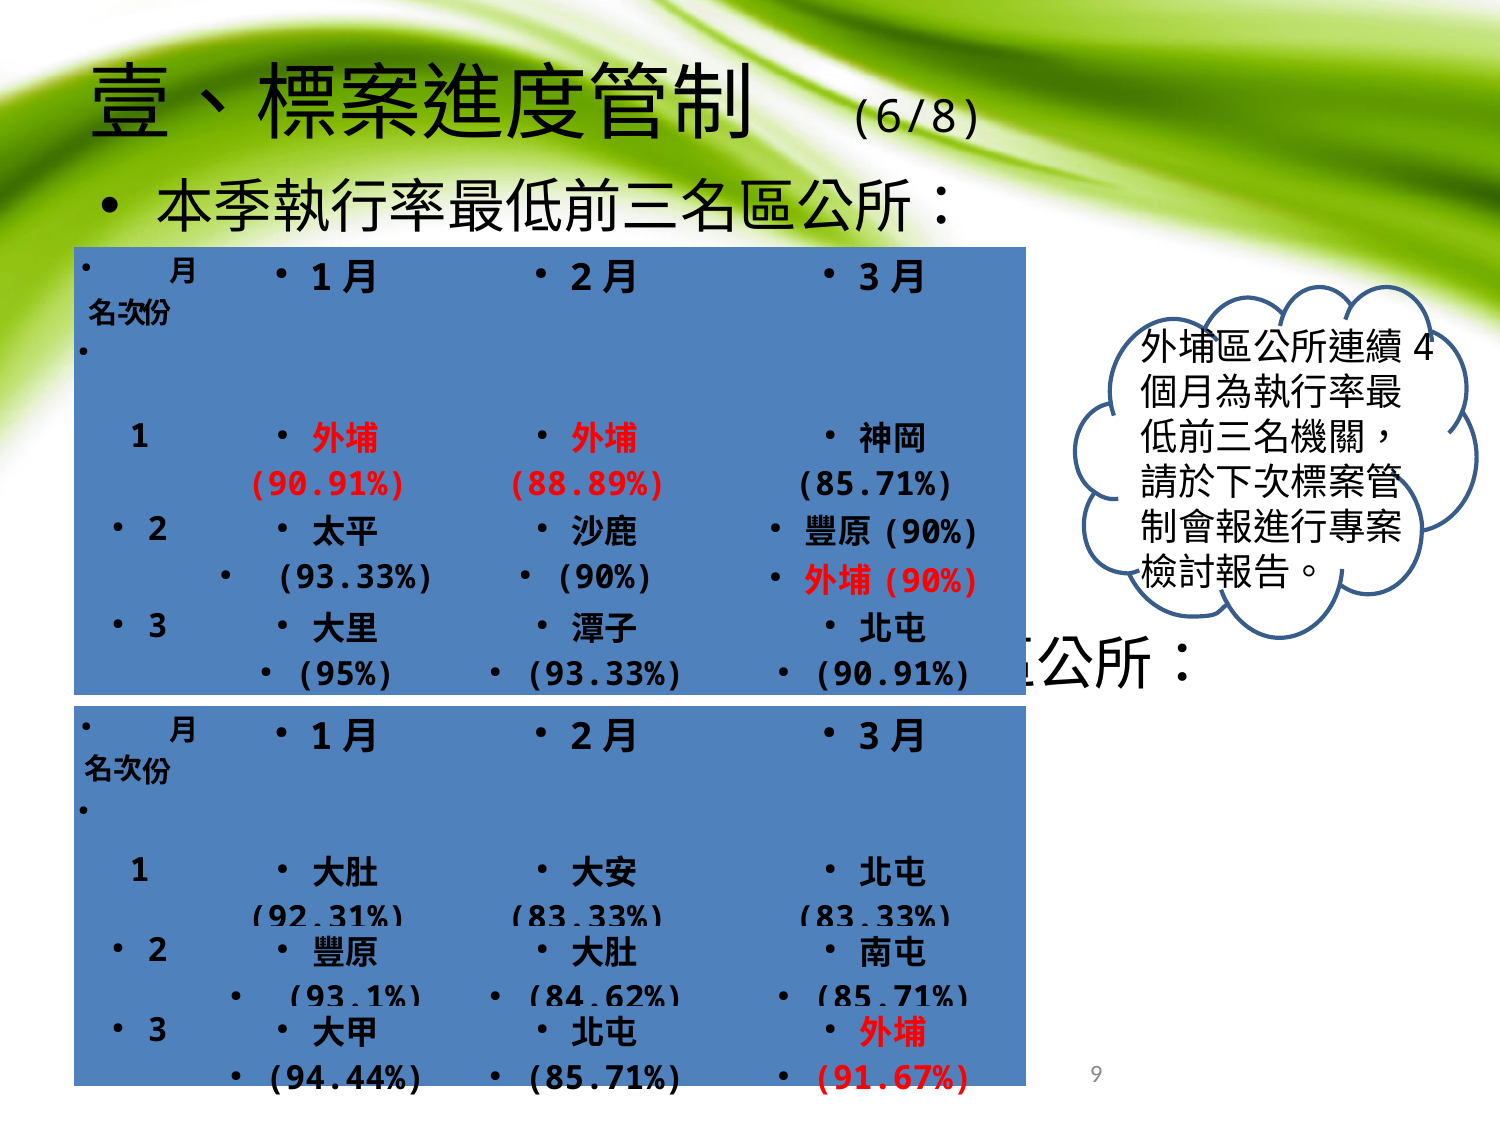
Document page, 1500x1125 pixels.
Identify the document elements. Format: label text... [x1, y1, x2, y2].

table_header 月份 [74, 247, 206, 412]
table_cell 神岡 (85.71%) [725, 412, 1026, 505]
table_cell 太平 (93.33%) [206, 505, 449, 602]
table_cell 外埔 (90.91%) [206, 412, 449, 505]
text_box 名次 [73, 287, 174, 338]
table_cell 1 [74, 846, 206, 926]
table_header 1月 [206, 247, 449, 412]
text_box 外埔區公所連續4個月為執行率最低前三名機關，請於下次標案管制會報進行專案檢討報告。 [1125, 315, 1452, 604]
table_cell 豐原 (93.1%) [206, 926, 449, 1006]
table_cell 大甲 (94.44%) [206, 1006, 449, 1086]
table_header 3月 [725, 247, 1026, 412]
table_cell 北屯 (90.91%) [725, 602, 1026, 695]
table_header 2月 [449, 247, 725, 412]
table_cell 北屯 (85.71%) [449, 1006, 725, 1086]
table_cell 潭子 (93.33%) [449, 602, 725, 695]
list 本季執行率最低前三名區公所： 104年第4季執行率最低前三名區公所： [1078, 352, 1125, 571]
table_cell 外埔 (91.67%) [725, 1006, 1026, 1086]
table_header 月份 [74, 706, 206, 846]
table_cell 1 [74, 412, 206, 505]
table_cell 大里 (95%) [206, 602, 449, 695]
text_box [1074, 1042, 1500, 1125]
table_cell 北屯 (83.33%) [725, 846, 1026, 926]
text_box 壹、標案進度管制 (6/8) [73, 36, 1150, 162]
table_header 3月 [725, 706, 1026, 846]
table_cell 3 [74, 1006, 206, 1086]
table_cell 外埔 (88.89%) [449, 412, 725, 505]
table_header 1月 [206, 706, 449, 846]
table_cell 2 [74, 926, 206, 1006]
table_cell 南屯 (85.71%) [725, 926, 1026, 1006]
table_header 2月 [449, 706, 725, 846]
text_box 名次 [69, 742, 170, 794]
table_cell 3 [74, 602, 206, 695]
table_cell 大安 (83.33%) [449, 846, 725, 926]
table_cell 2 [74, 505, 206, 602]
table_cell 大肚 (84.62%) [449, 926, 725, 1006]
list 本季執行率最低前三名區公所： 104年第4季執行率最低前三名區公所： [84, 161, 1227, 863]
table_cell 豐原(90%) 外埔(90%) [725, 505, 1026, 602]
table_cell 大肚 (92.31%) [206, 846, 449, 926]
table_cell 沙鹿 (90%) [449, 505, 725, 602]
